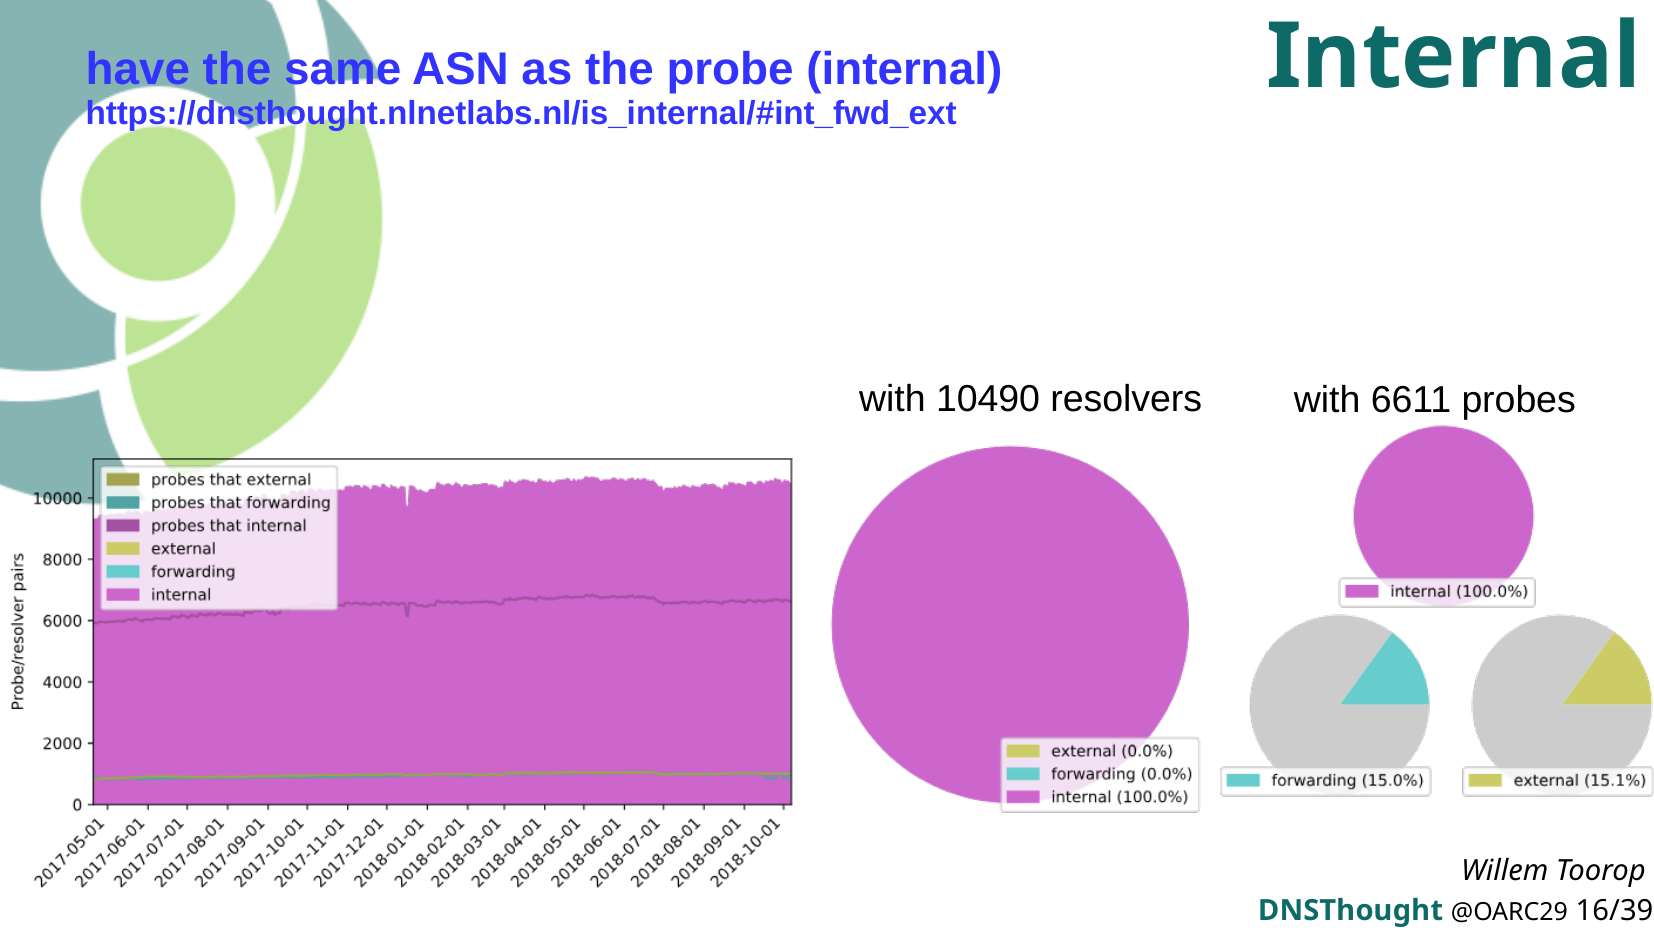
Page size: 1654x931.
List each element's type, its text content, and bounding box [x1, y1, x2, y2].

title Internal [82, 8, 1642, 221]
text_box with 6611 probes [1279, 371, 1654, 466]
text_box have the same ASN as the probe (internal) https://dnsthought.nlnetlabs.nl/is_internal/#int_fwd_ext [70, 35, 1123, 125]
text_box with 10490 resolvers [844, 370, 1306, 465]
picture [0, 0, 1654, 902]
